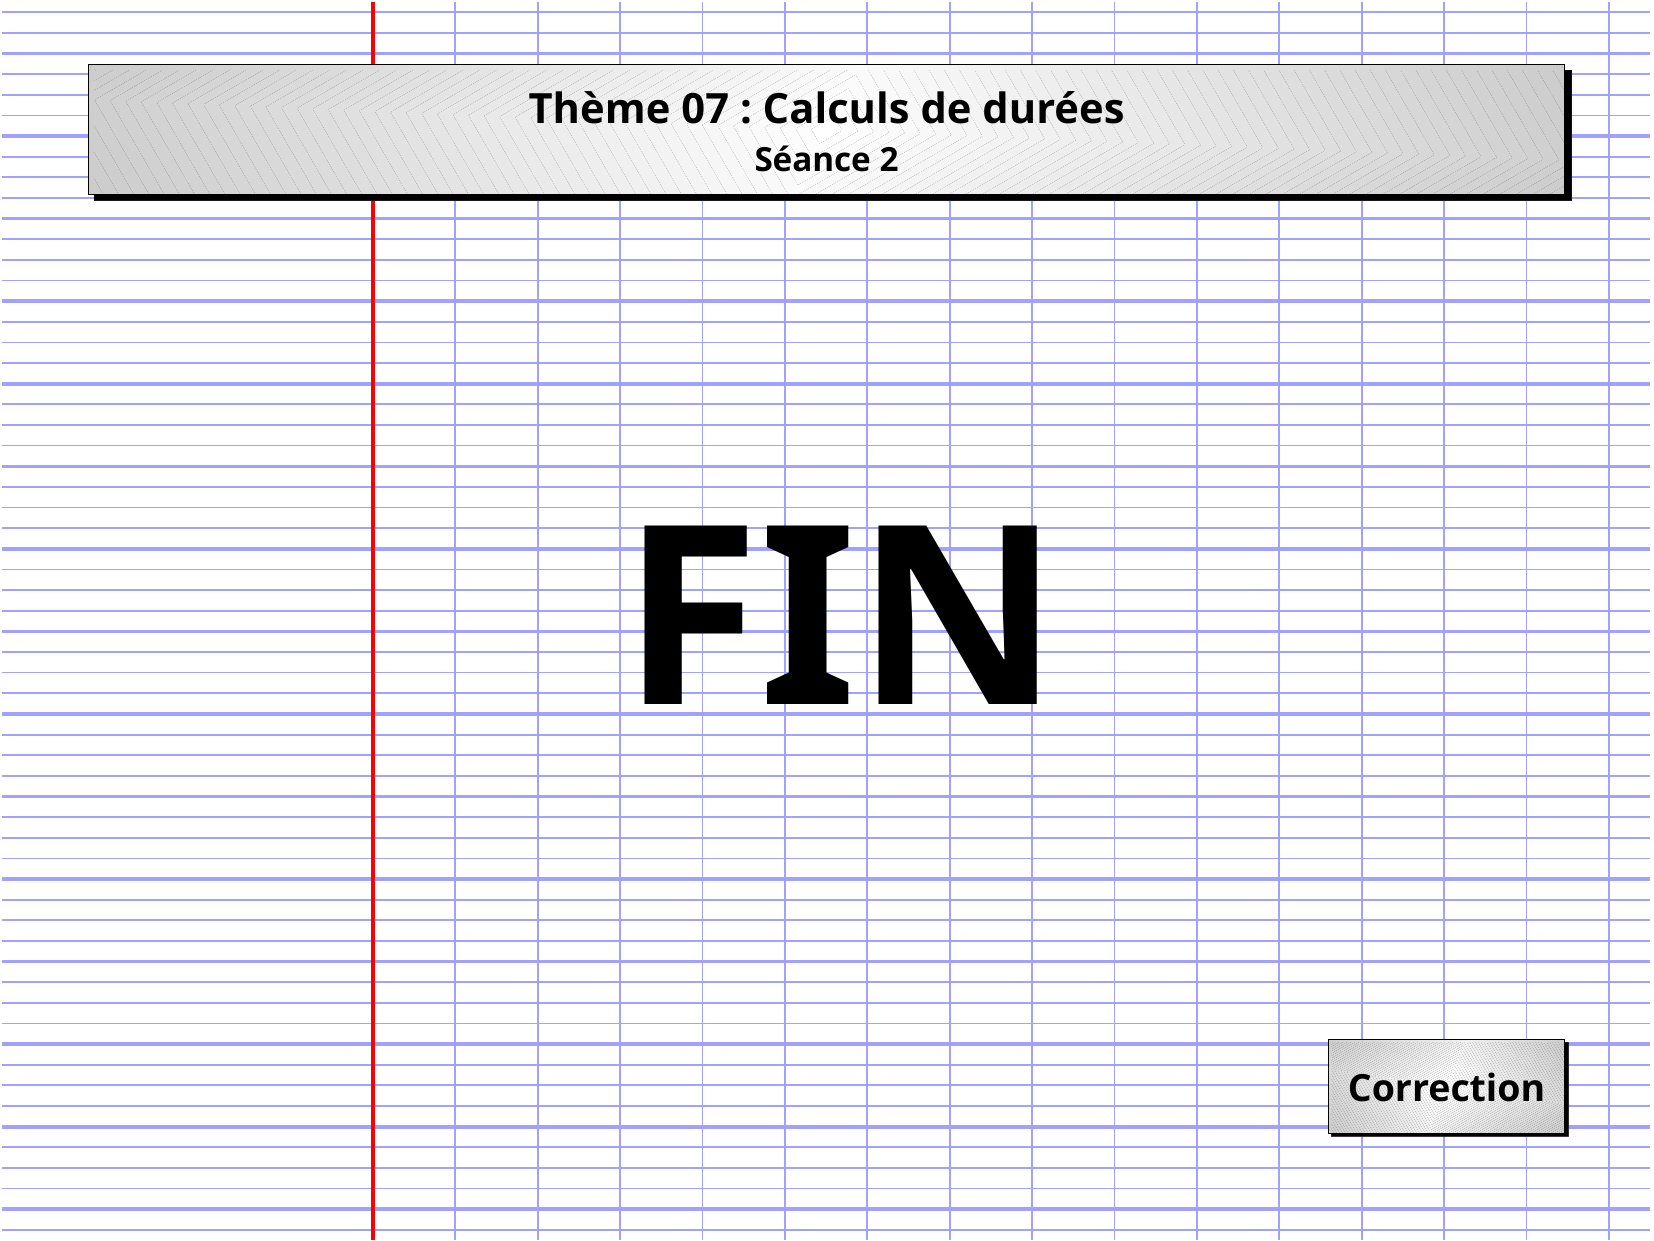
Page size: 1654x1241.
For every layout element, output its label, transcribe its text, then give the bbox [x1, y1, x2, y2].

picture [0, 0, 1654, 1241]
text_box Thème 07 : Calculs de durées Séance 2 [88, 64, 1565, 195]
text_box FIN [413, 429, 1270, 798]
text_box Correction [1328, 1039, 1565, 1134]
